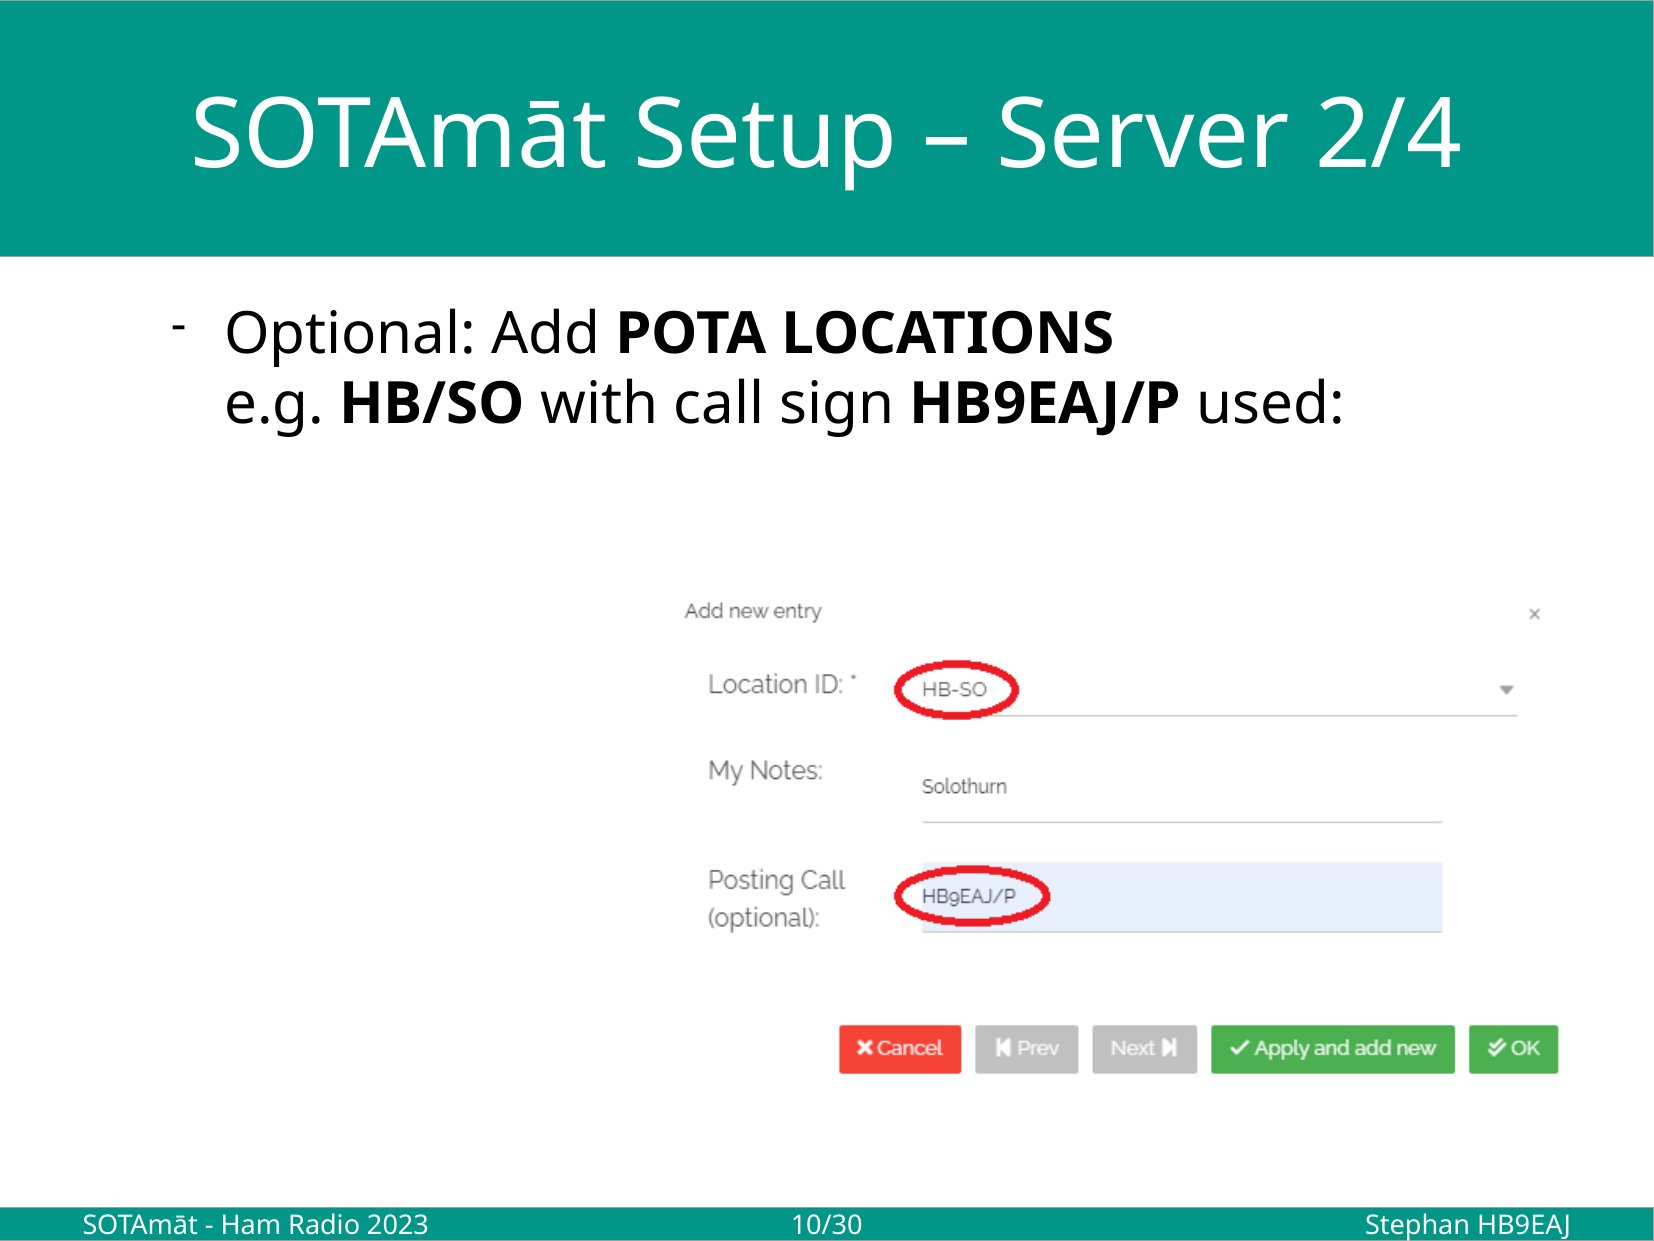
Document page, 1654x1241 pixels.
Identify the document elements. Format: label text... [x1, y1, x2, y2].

title SOTAmāt Setup – Server 2/4 [82, 0, 1571, 257]
picture [674, 590, 1571, 1085]
list Optional: Add POTA LOCATIONS e.g. HB/SO with call sign HB9EAJ/P used: [82, 295, 1571, 1181]
